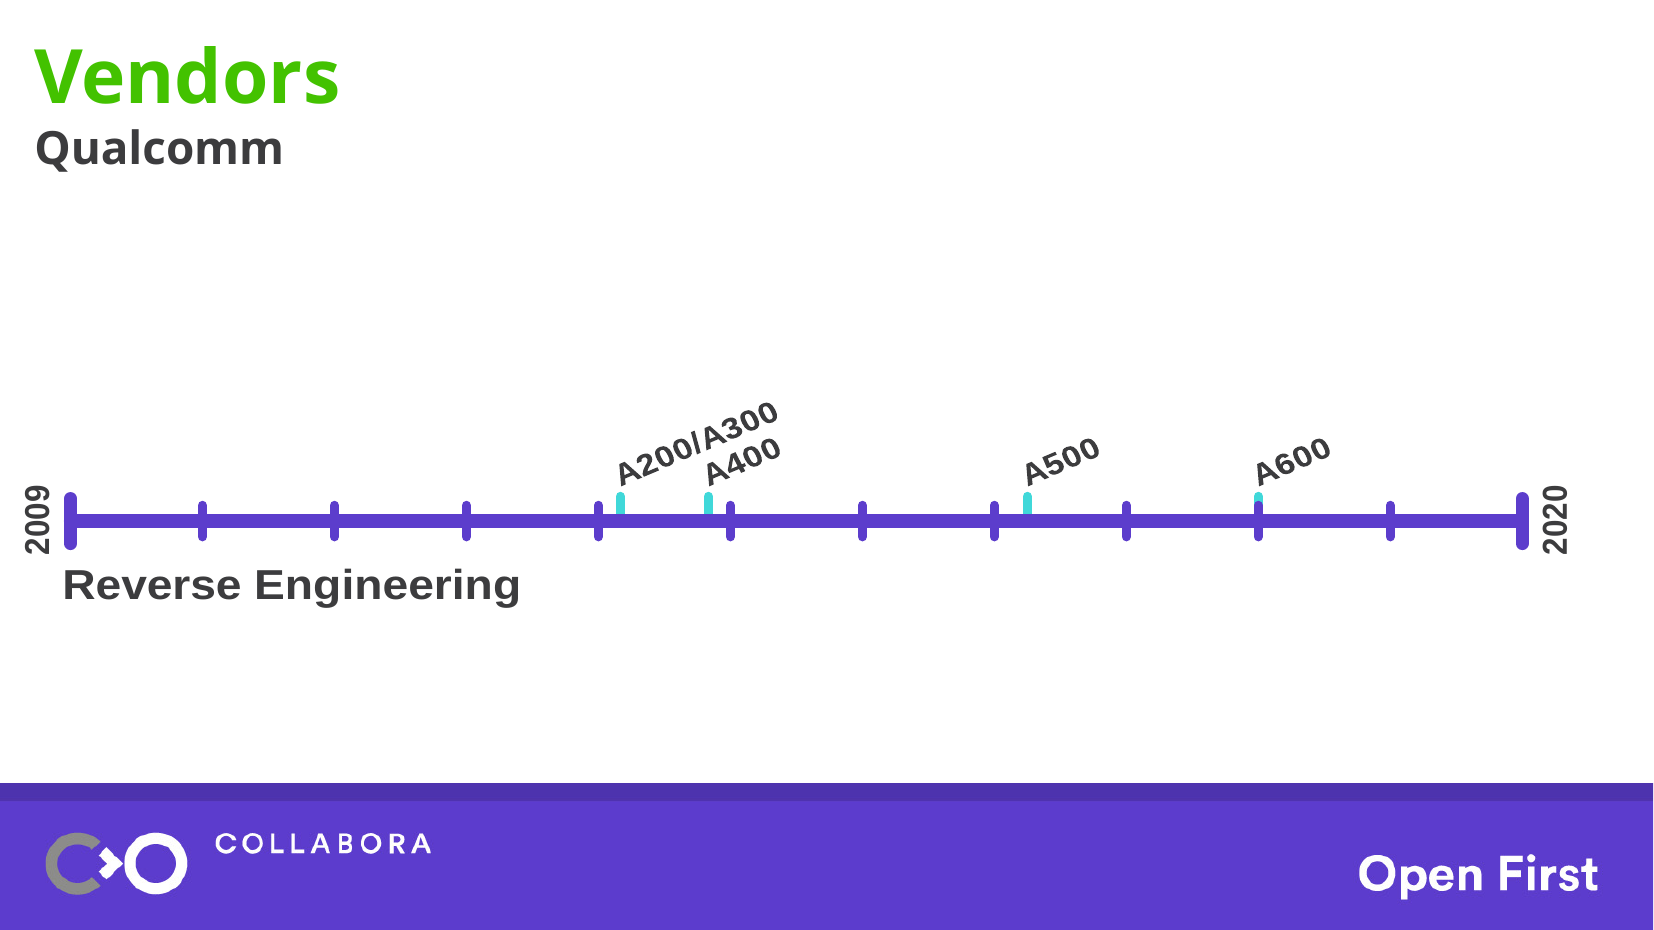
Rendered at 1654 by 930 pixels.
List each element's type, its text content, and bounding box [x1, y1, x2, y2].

picture [0, 0, 1654, 930]
title Vendors Qualcomm [34, 28, 1607, 193]
